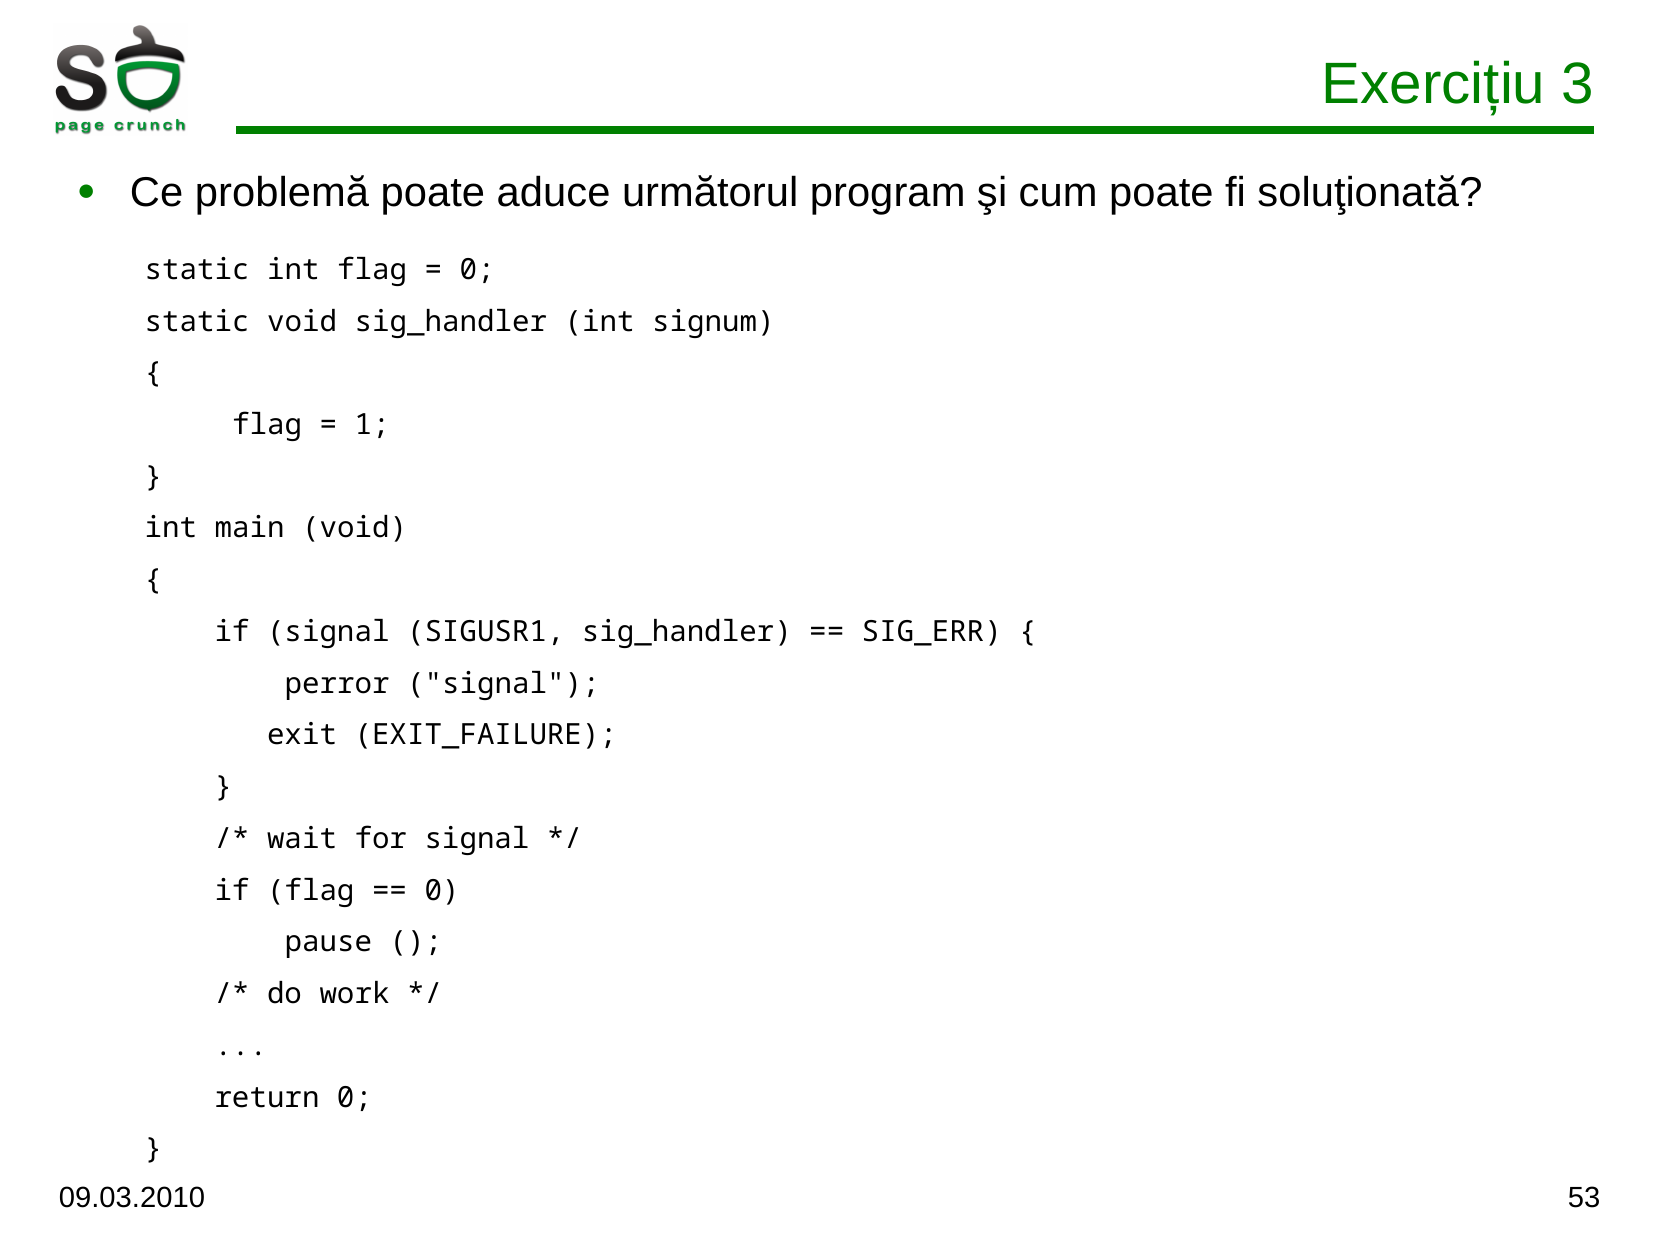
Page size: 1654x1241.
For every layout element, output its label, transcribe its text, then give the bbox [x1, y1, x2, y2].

title Exercițiu 3 [236, 49, 1595, 119]
picture [53, 23, 188, 136]
list Ce problemă poate aduce următorul program şi cum poate fi soluţionată? static int flag = 0; static void sig_handler (int signum) { flag = 1; } int main (void) { if (signal (SIGUSR1, sig_handler) == SIG_ERR) { perror ("signal"); exit (EXIT_FAILURE); } /* wait for signal */ if (flag == 0) pause (); /* do work */ ... return 0; } [59, 177, 1595, 1152]
